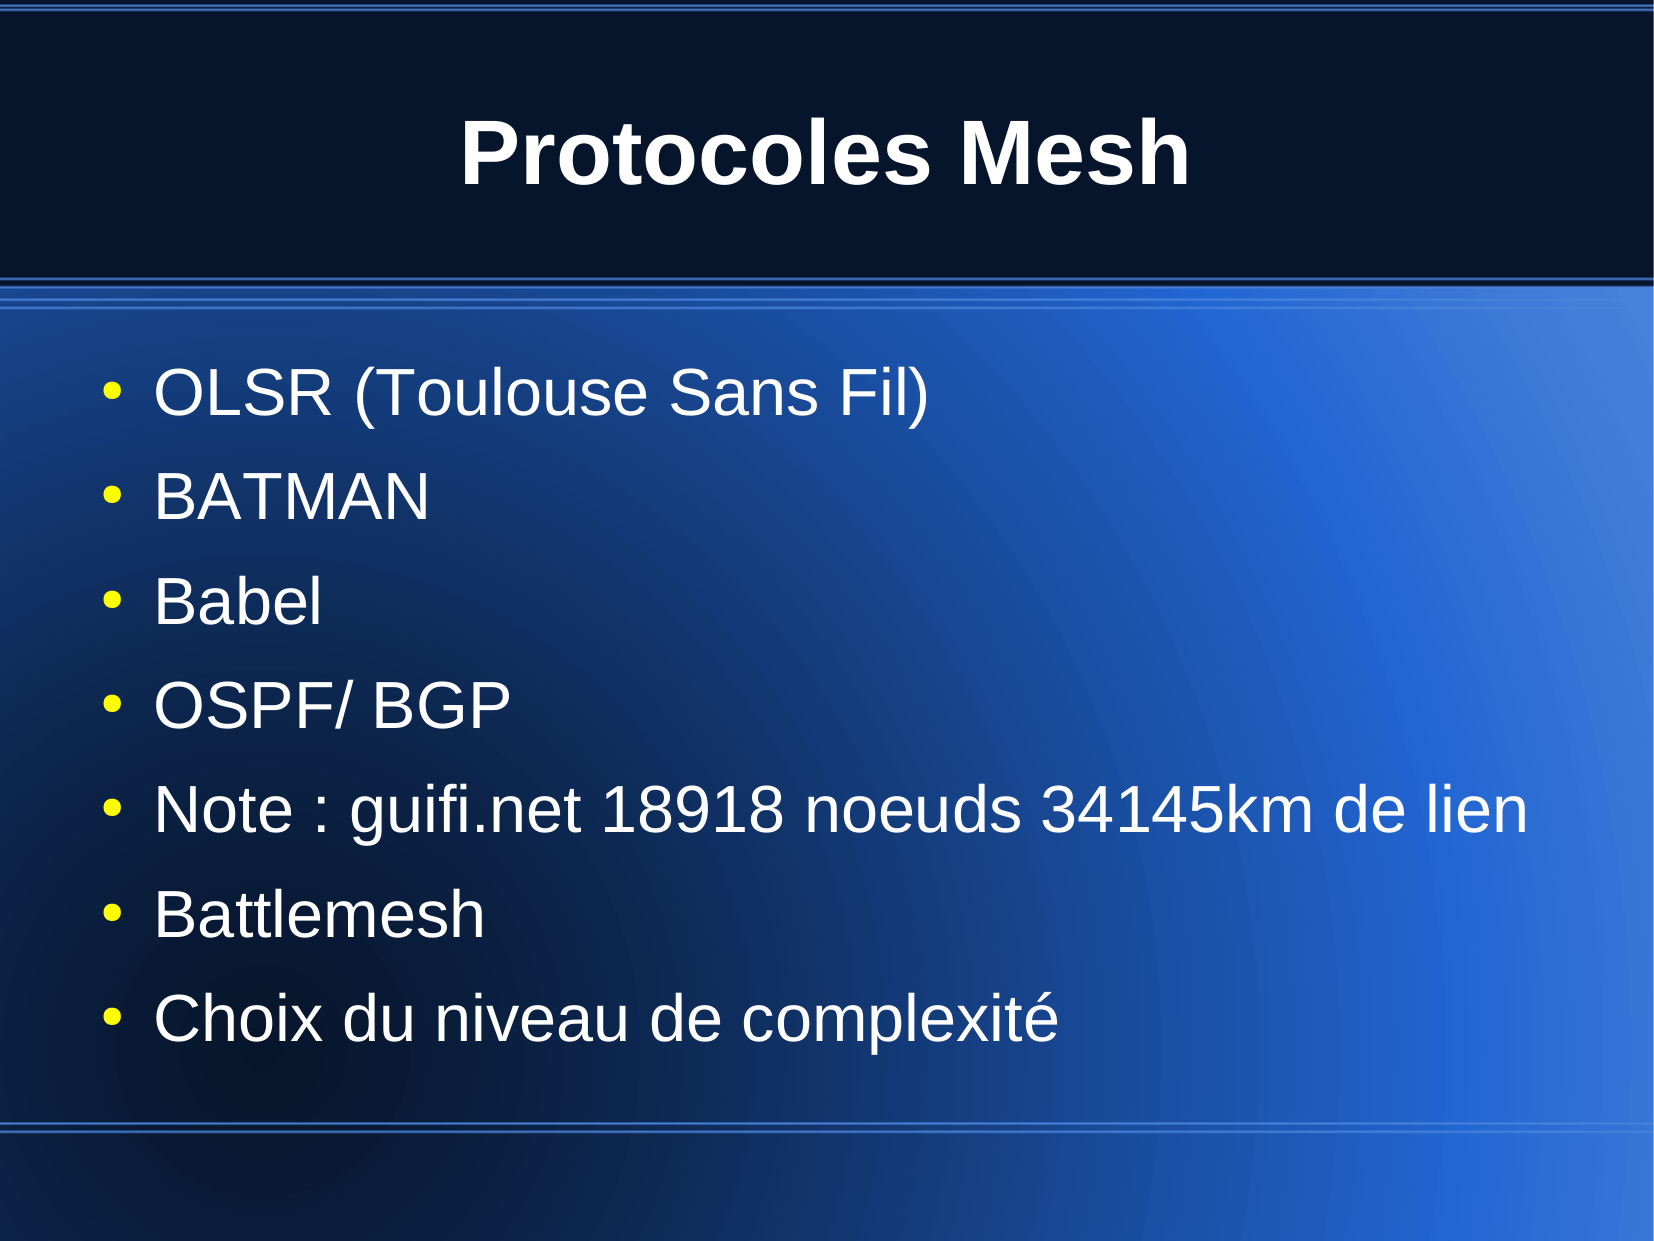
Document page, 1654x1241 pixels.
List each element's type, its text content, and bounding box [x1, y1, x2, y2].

list OLSR (Toulouse Sans Fil) BATMAN Babel OSPF/ BGP Note : guifi.net 18918 noeuds 34145km de lien Battlemesh Choix du niveau de complexité [82, 355, 1571, 1159]
picture [0, 0, 1654, 1241]
title Protocoles Mesh [82, 56, 1571, 250]
